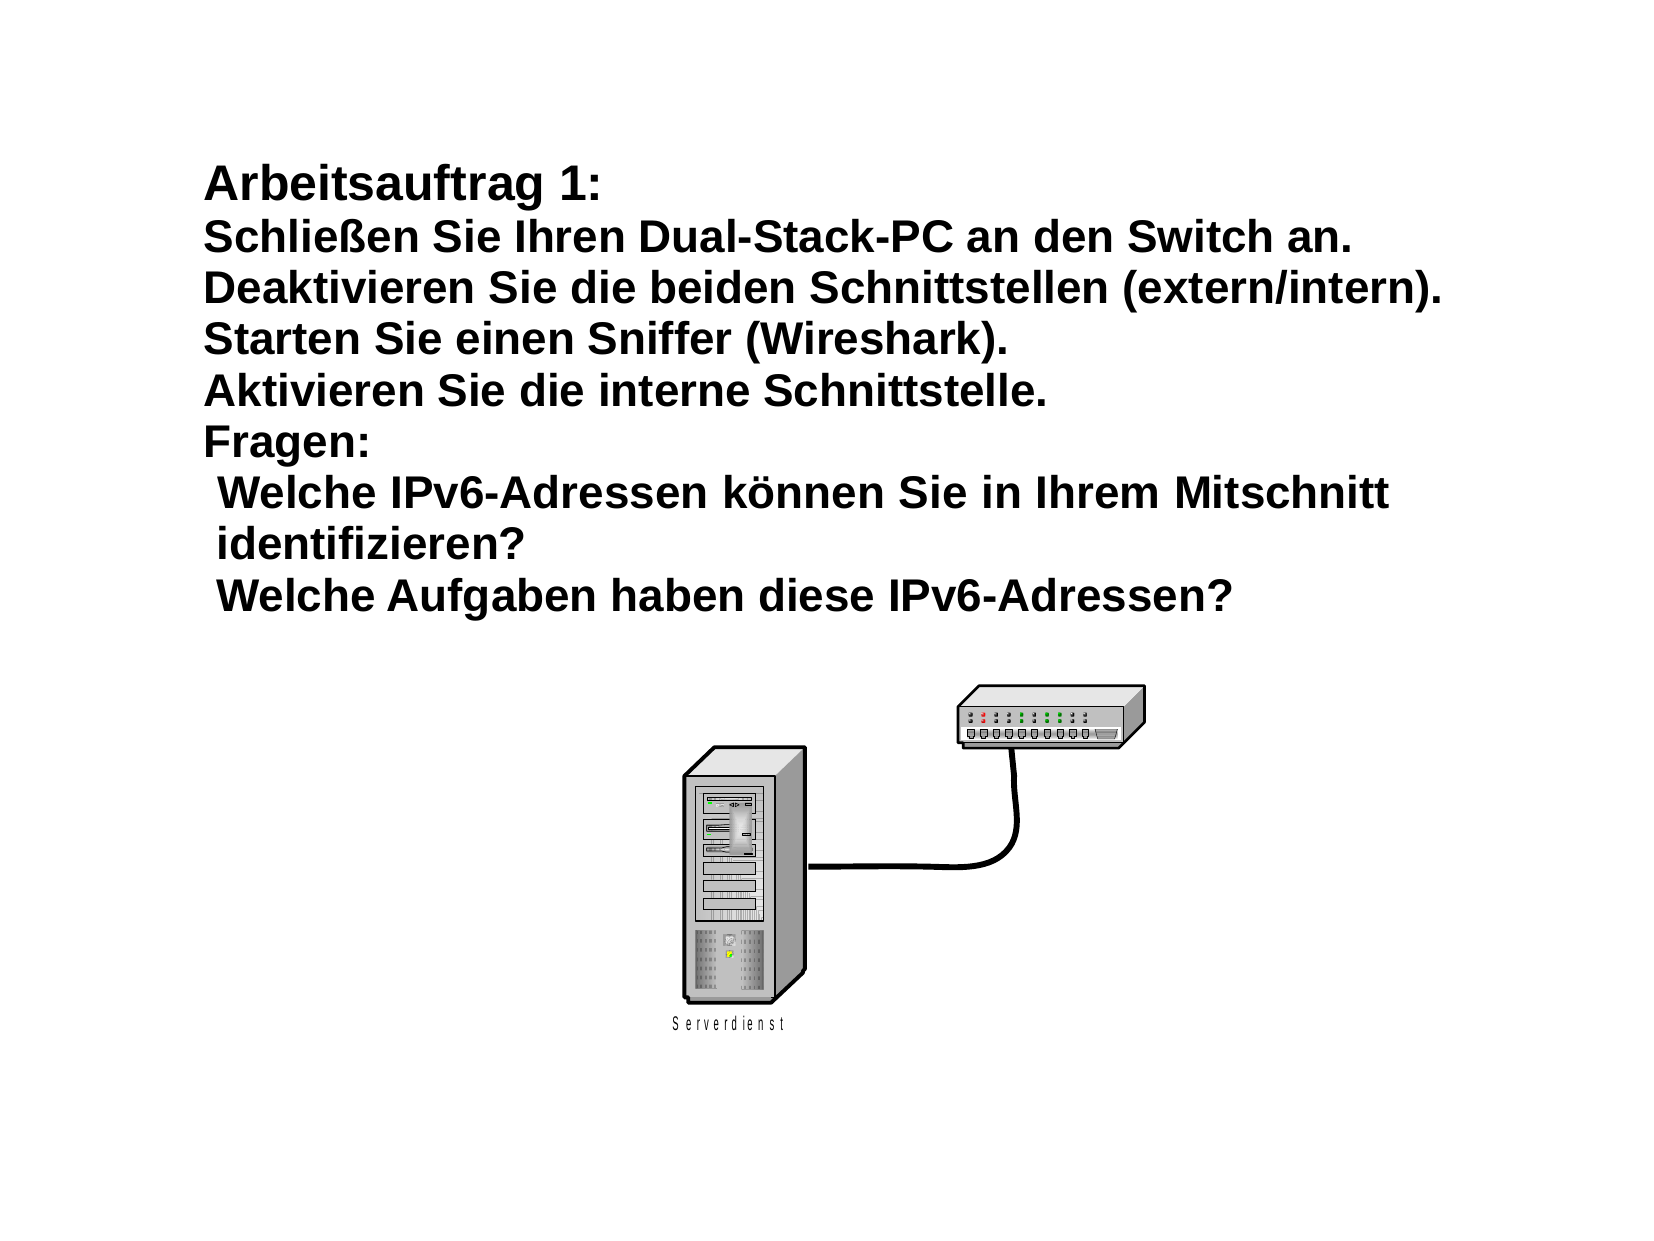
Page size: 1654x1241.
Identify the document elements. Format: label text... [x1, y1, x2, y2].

picture [951, 679, 1152, 803]
picture [649, 738, 845, 1094]
text_box Arbeitsauftrag 1: Schließen Sie Ihren Dual-Stack-PC an den Switch an. Deaktivieren Sie die beiden Schnittstellen (extern/intern). Starten Sie einen Sniffer (Wireshark). Aktivieren Sie die interne Schnittstelle. Fragen: Welche IPv6-Adressen können Sie in Ihrem Mitschnitt identifizieren? Welche Aufgaben haben diese IPv6-Adressen? [188, 147, 1489, 690]
